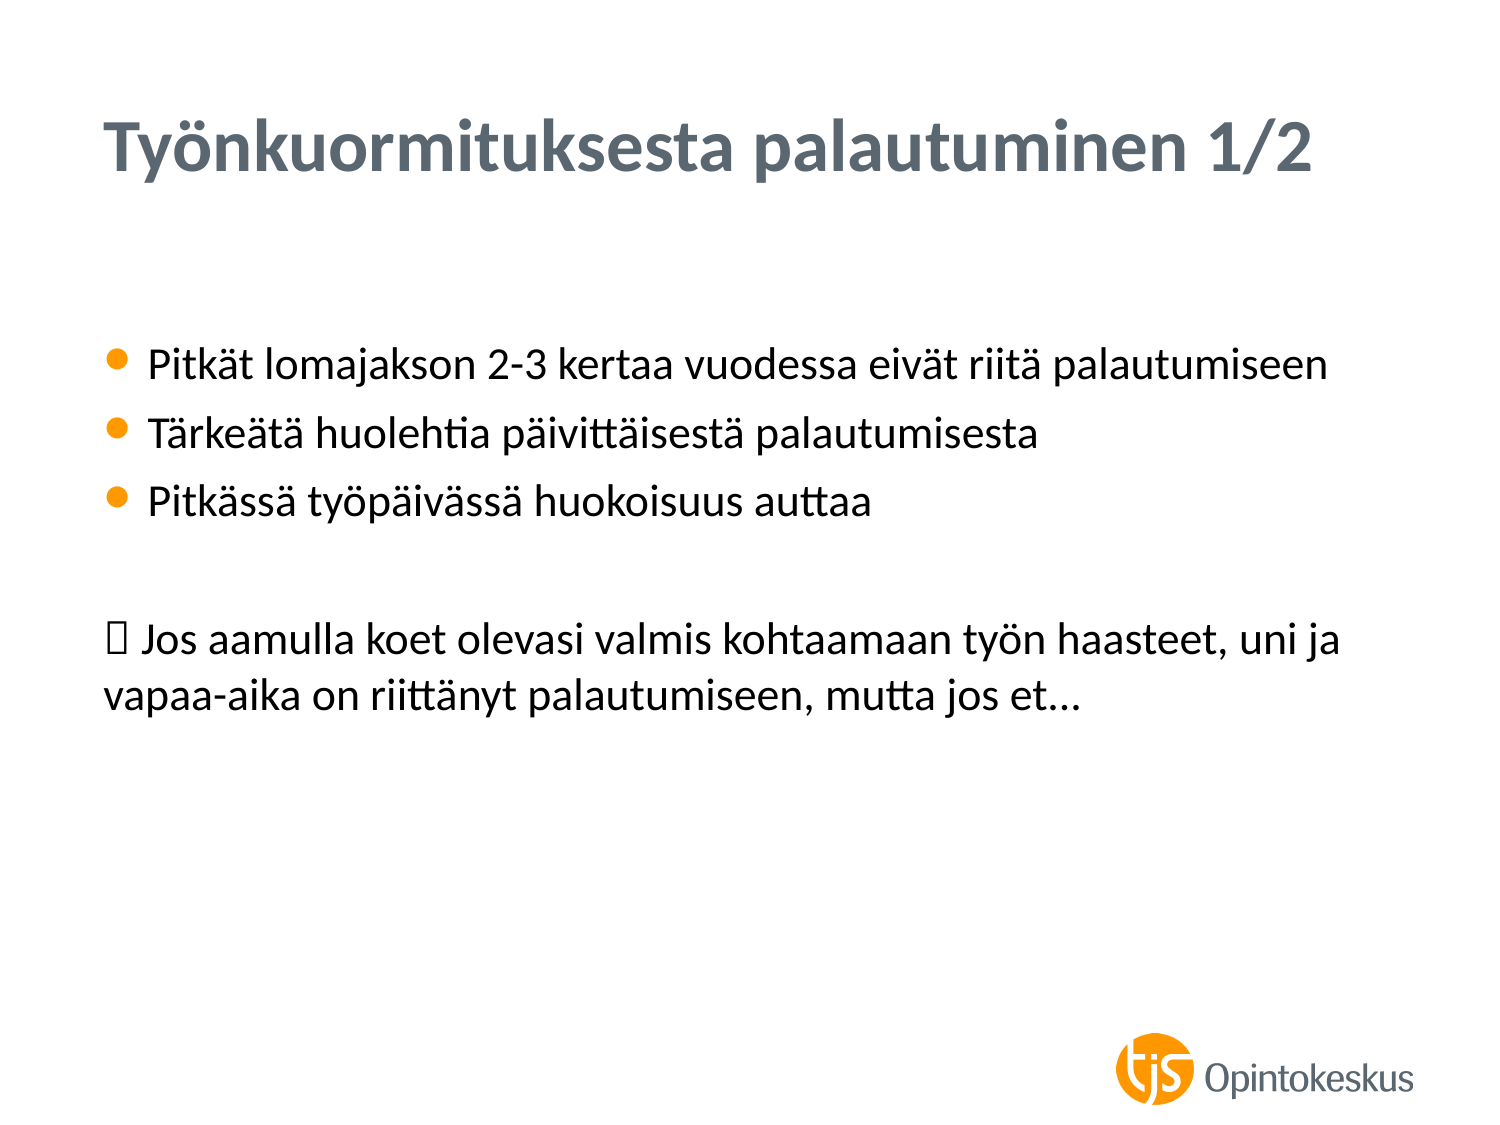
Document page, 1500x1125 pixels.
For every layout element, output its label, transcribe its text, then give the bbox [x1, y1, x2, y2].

list Pitkät lomajakson 2-3 kertaa vuodessa eivät riitä palautumiseen Tärkeätä huolehtia päivittäisestä palautumisesta Pitkässä työpäivässä huokoisuus auttaa  Jos aamulla koet olevasi valmis kohtaamaan työn haasteet, uni ja vapaa-aika on riittänyt palautumiseen, mutta jos et... [88, 324, 1412, 1004]
title Työnkuormituksesta palautuminen 1/2 [88, 88, 1412, 266]
picture [1116, 1033, 1413, 1105]
